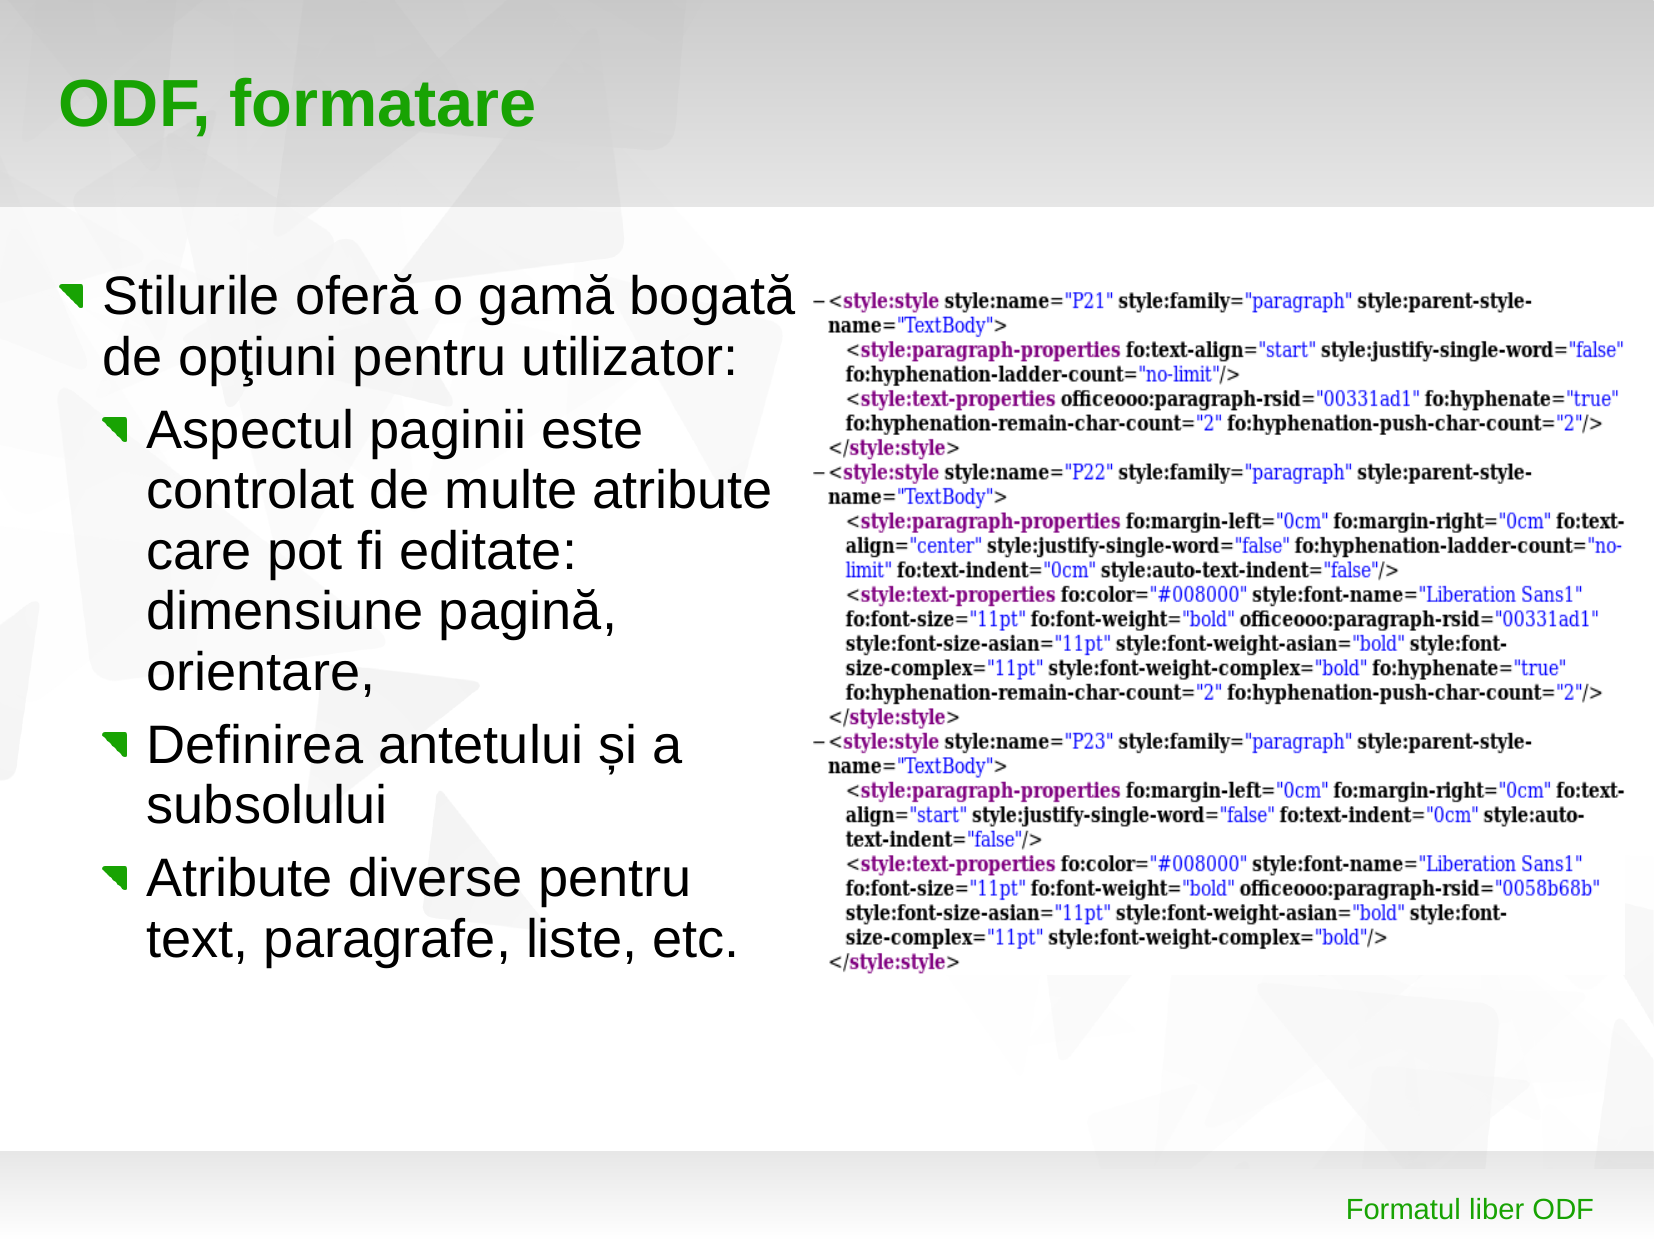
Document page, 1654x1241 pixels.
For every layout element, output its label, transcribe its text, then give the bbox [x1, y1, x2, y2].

title ODF, formatare [59, 29, 1595, 178]
picture [802, 291, 1654, 1169]
list Stilurile oferă o gamă bogată de opţiuni pentru utilizator: Aspectul paginii este controlat de multe atribute care pot fi editate: dimensiune pagină, orientare, Definirea antetului și a subsolului Atribute diverse pentru text, paragrafe, liste, etc. [59, 265, 809, 986]
picture [0, 0, 783, 931]
